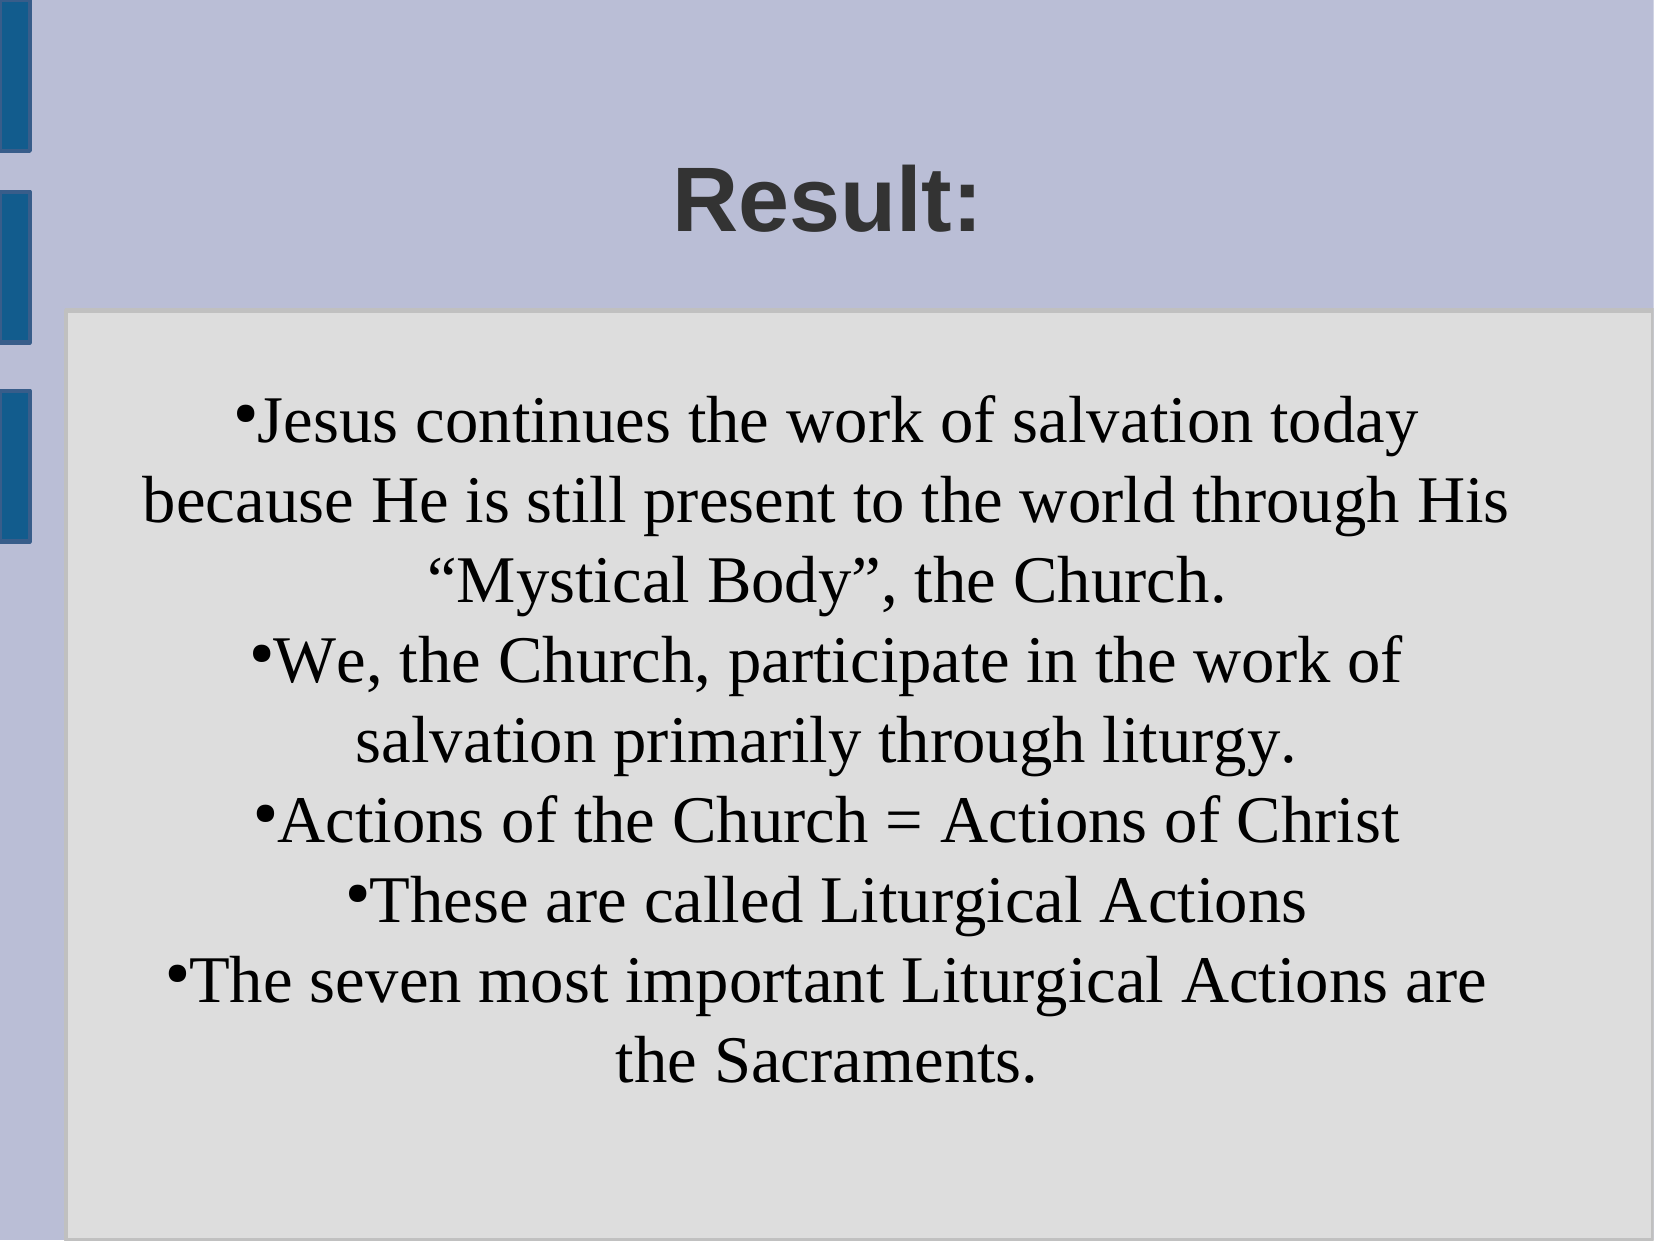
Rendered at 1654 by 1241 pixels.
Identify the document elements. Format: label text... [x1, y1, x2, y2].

title Result: [121, 91, 1534, 299]
subtitle Jesus continues the work of salvation today because He is still present to the world through His “Mystical Body”, the Church. We, the Church, participate in the work of salvation primarily through liturgy. Actions of the Church = Actions of Christ These are called Liturgical Actions The seven most important Liturgical Actions are the Sacraments. [121, 344, 1534, 1127]
